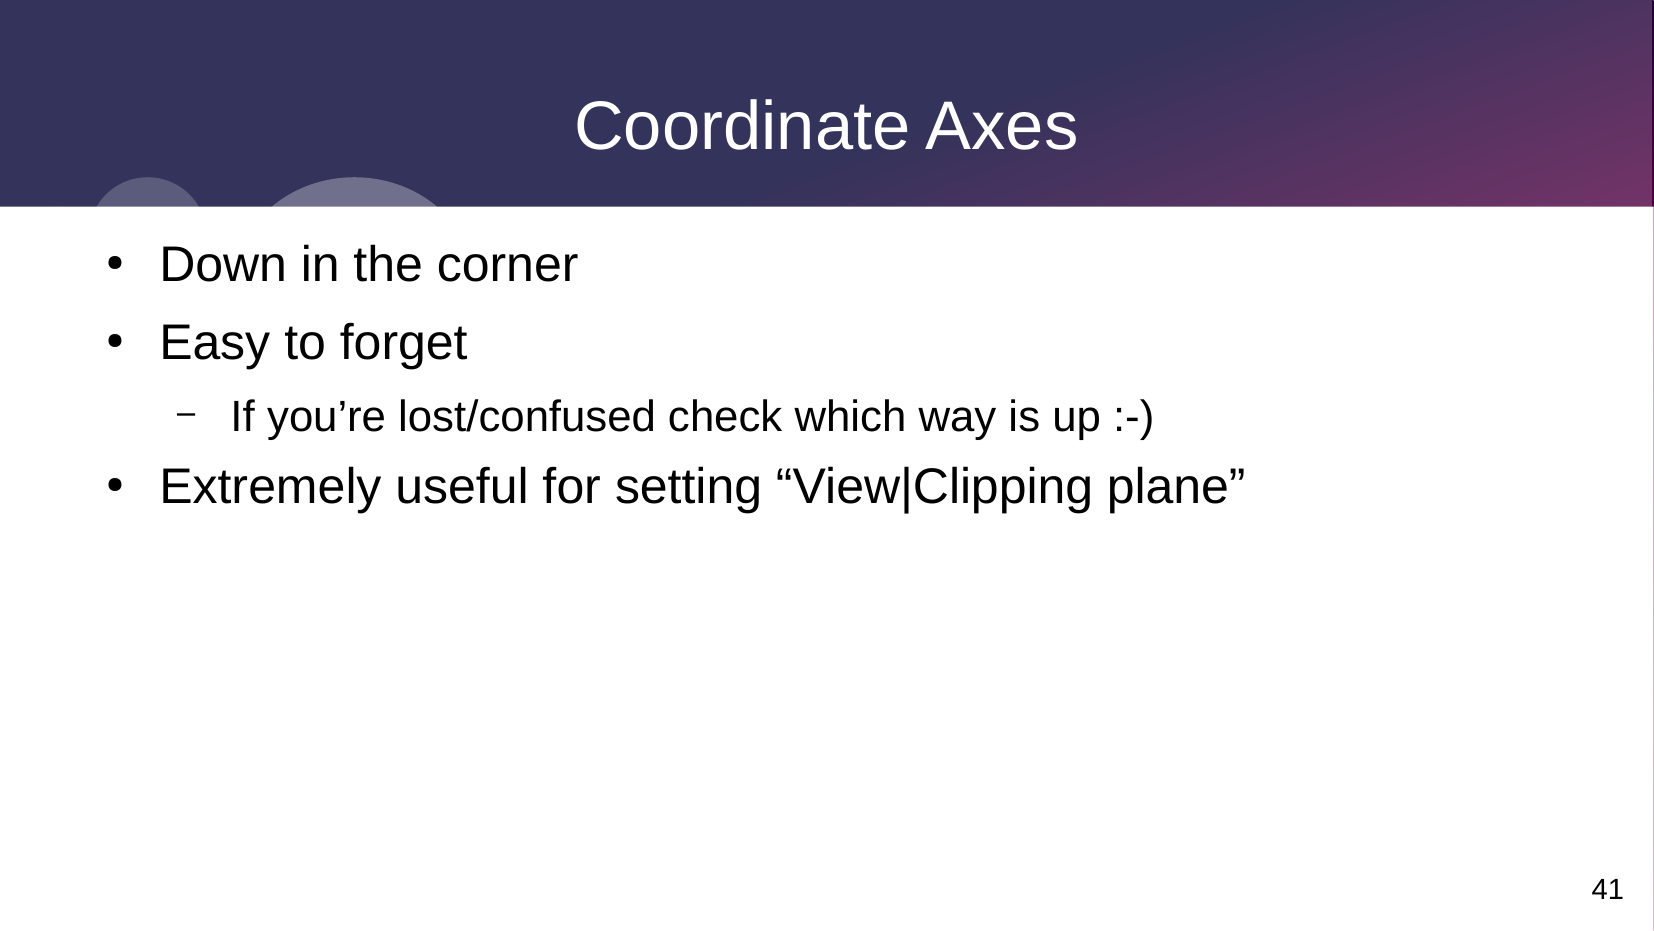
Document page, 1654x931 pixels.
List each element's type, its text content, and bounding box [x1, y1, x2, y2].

title Coordinate Axes [88, 44, 1565, 207]
list Down in the corner Easy to forget If you’re lost/confused check which way is up :-) Extremely useful for setting “View|Clipping plane” [88, 236, 1565, 827]
